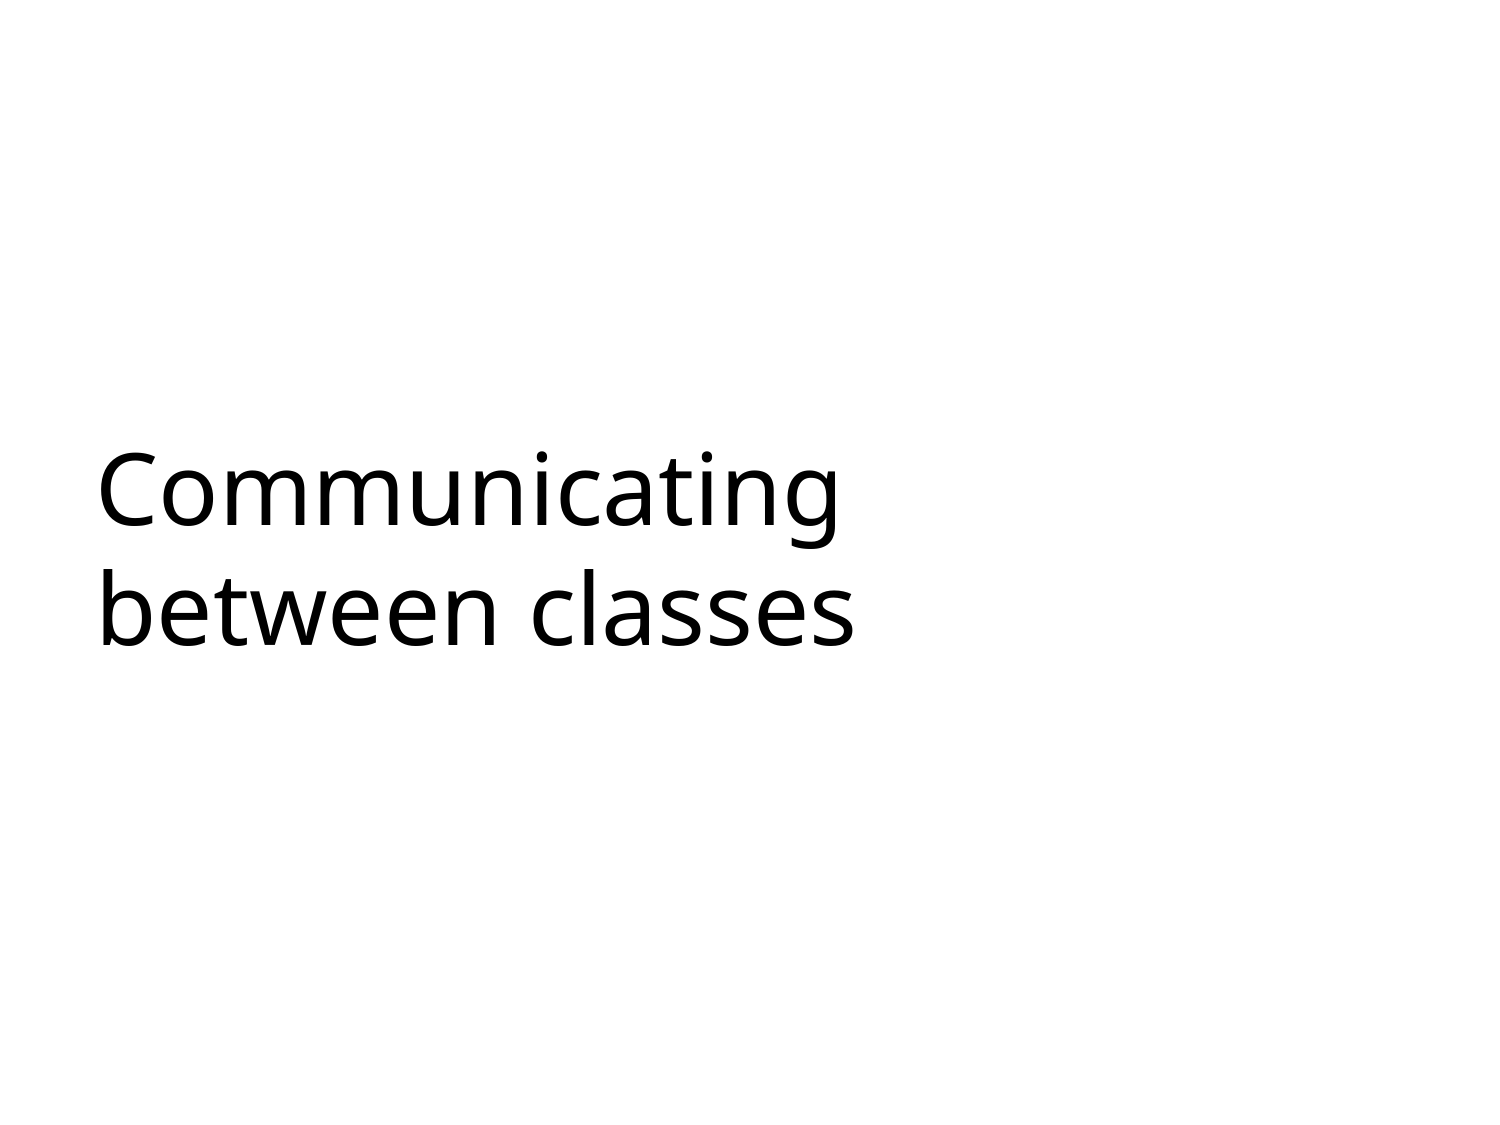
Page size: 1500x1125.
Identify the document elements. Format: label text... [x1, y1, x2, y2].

title Communicating between classes [80, 98, 1125, 994]
